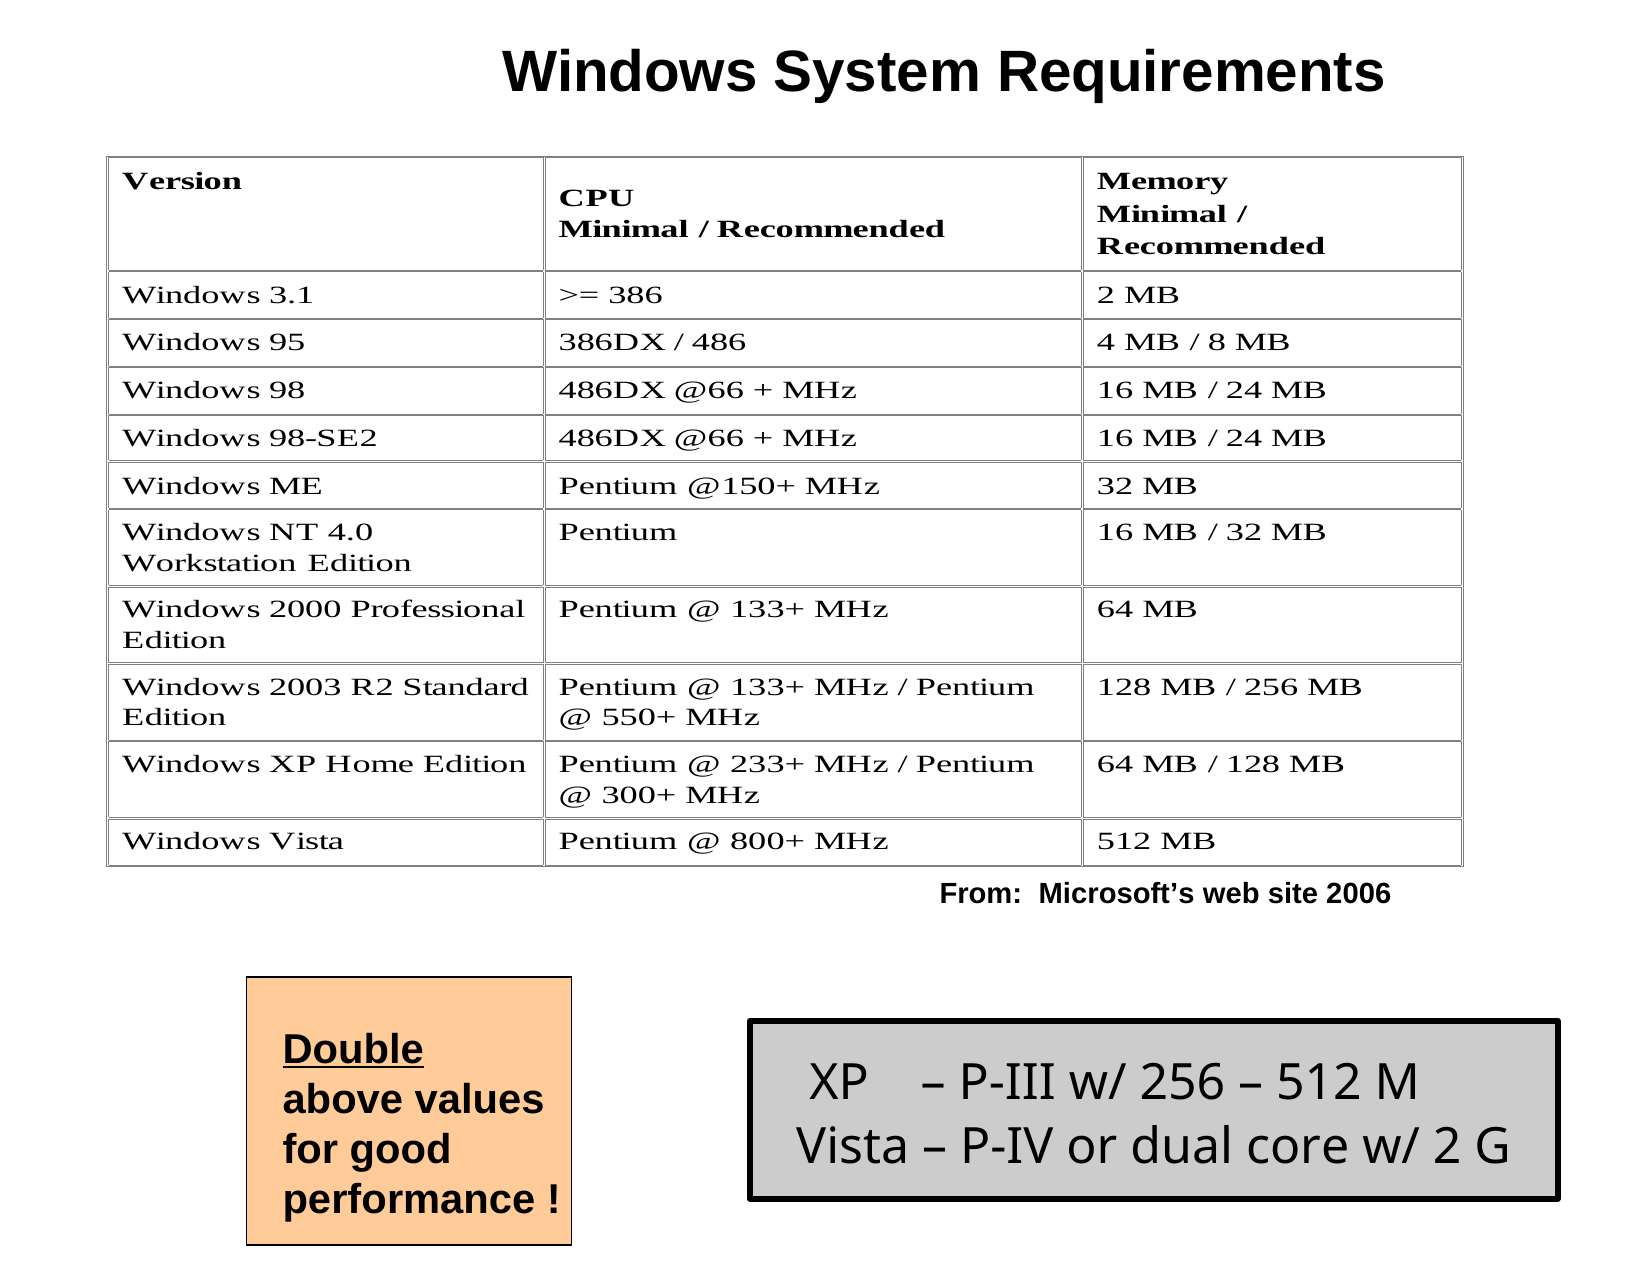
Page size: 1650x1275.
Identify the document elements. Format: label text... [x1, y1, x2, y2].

text_box Windows System Requirements [487, 24, 1526, 111]
text_box Double above values for good performance ! [267, 1013, 576, 1230]
text_box From: Microsoft’s web site 2006 [924, 866, 1650, 917]
chart [0, 101, 1580, 946]
text_box XP – P-III w/ 256 – 512 M Vista – P-IV or dual core w/ 2 G [749, 1020, 1558, 1199]
text_box [246, 977, 572, 1246]
